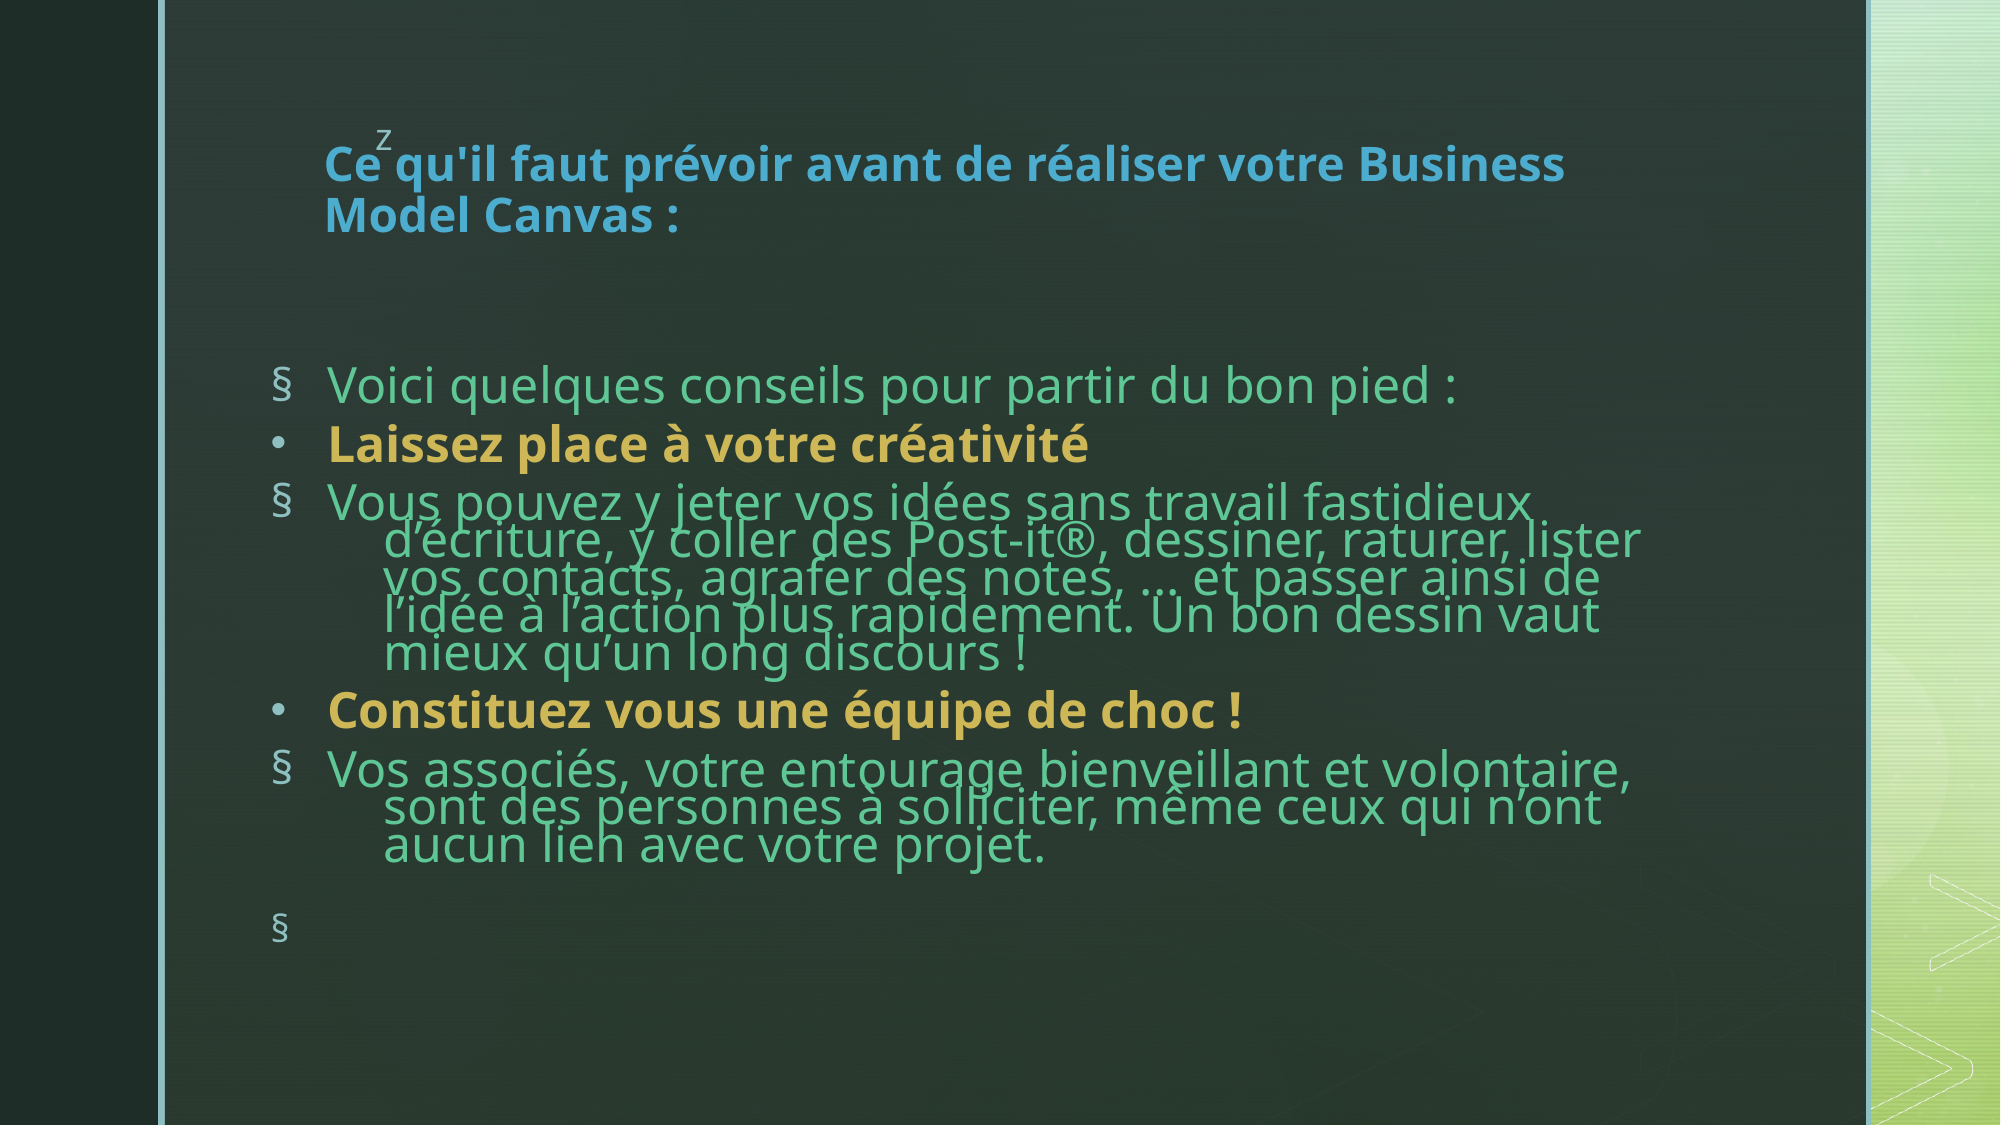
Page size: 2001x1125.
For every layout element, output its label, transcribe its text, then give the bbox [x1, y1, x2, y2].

list Voici quelques conseils pour partir du bon pied : Laissez place à votre créativité Vous pouvez y jeter vos idées sans travail fastidieux d’écriture, y coller des Post-it®, dessiner, raturer, lister vos contacts, agrafer des notes, ... et passer ainsi de l’idée à l’action plus rapidement. Un bon dessin vaut mieux qu’un long discours ! Constituez vous une équipe de choc ! Vos associés, votre entourage bienveillant et volontaire, sont des personnes à solliciter, même ceux qui n’ont aucun lien avec votre projet. [255, 336, 1734, 993]
title Ce qu'il faut prévoir avant de réaliser votre Business Model Canvas : [308, 132, 1734, 310]
